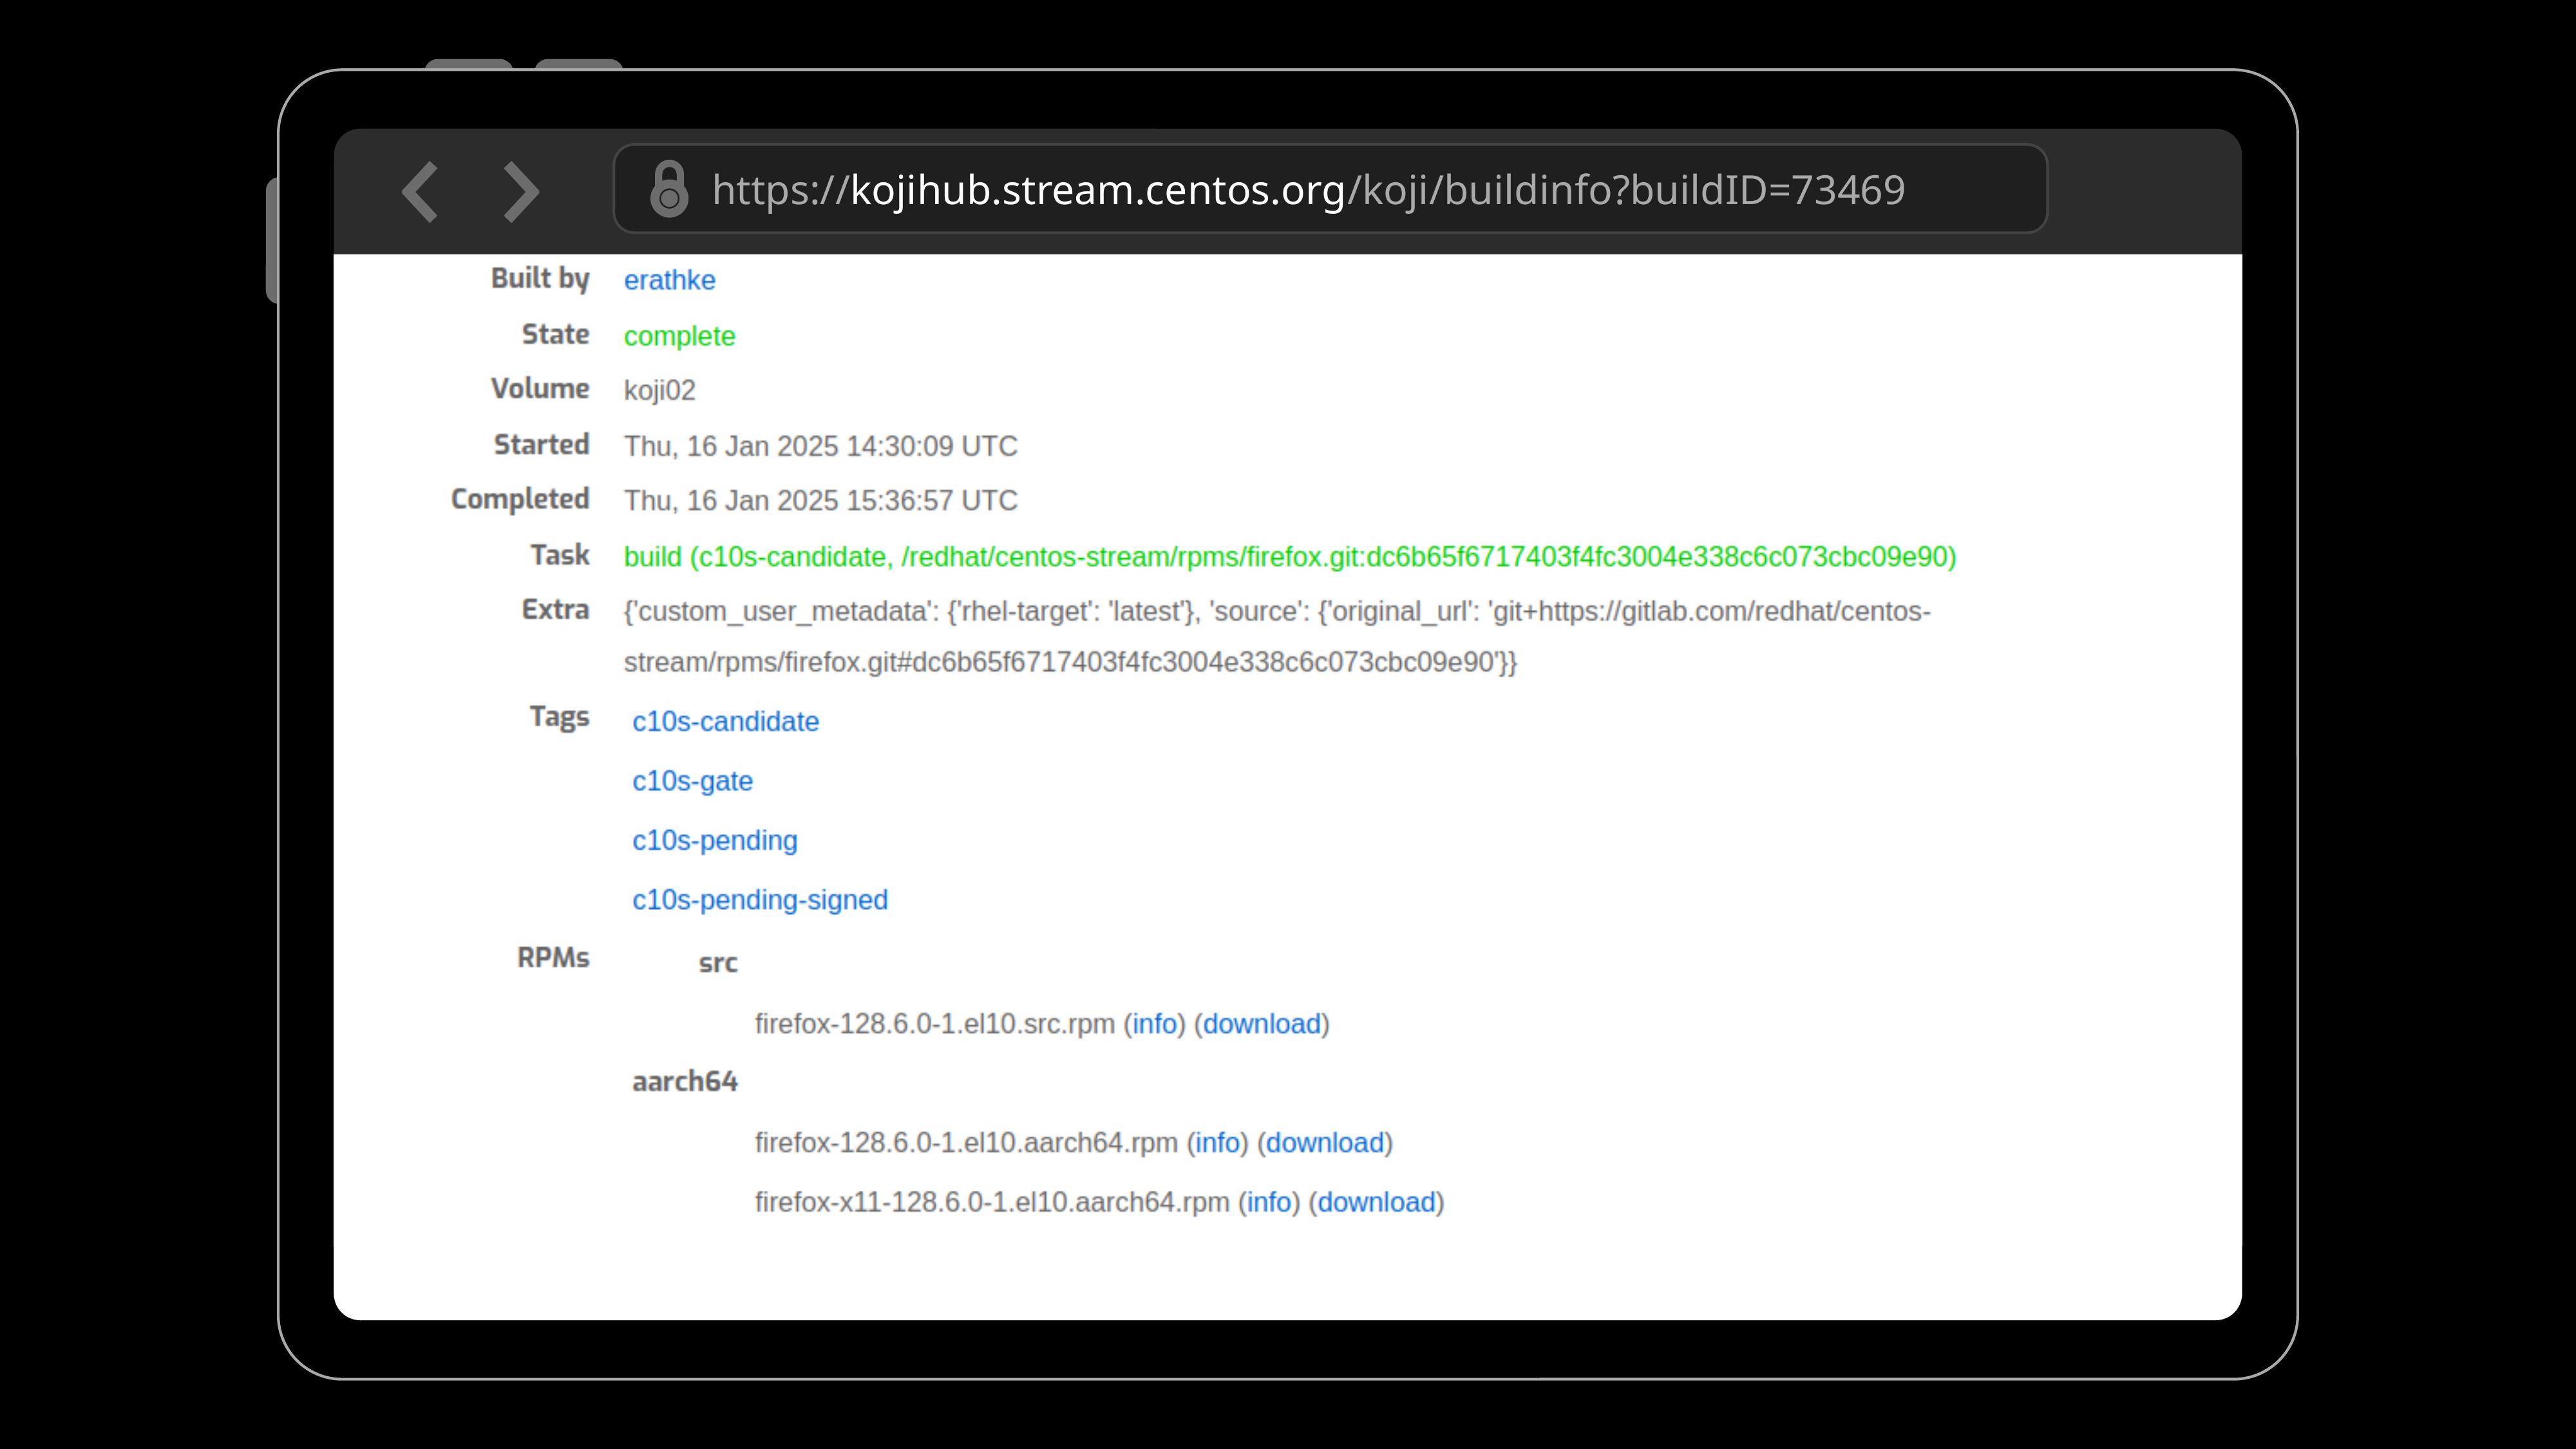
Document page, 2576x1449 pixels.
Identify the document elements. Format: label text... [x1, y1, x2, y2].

text_box [265, 59, 2298, 1379]
text_box https://kojihub.stream.centos.org/koji/buildinfo?buildID=73469 [706, 158, 1981, 218]
picture [334, 254, 2242, 1246]
